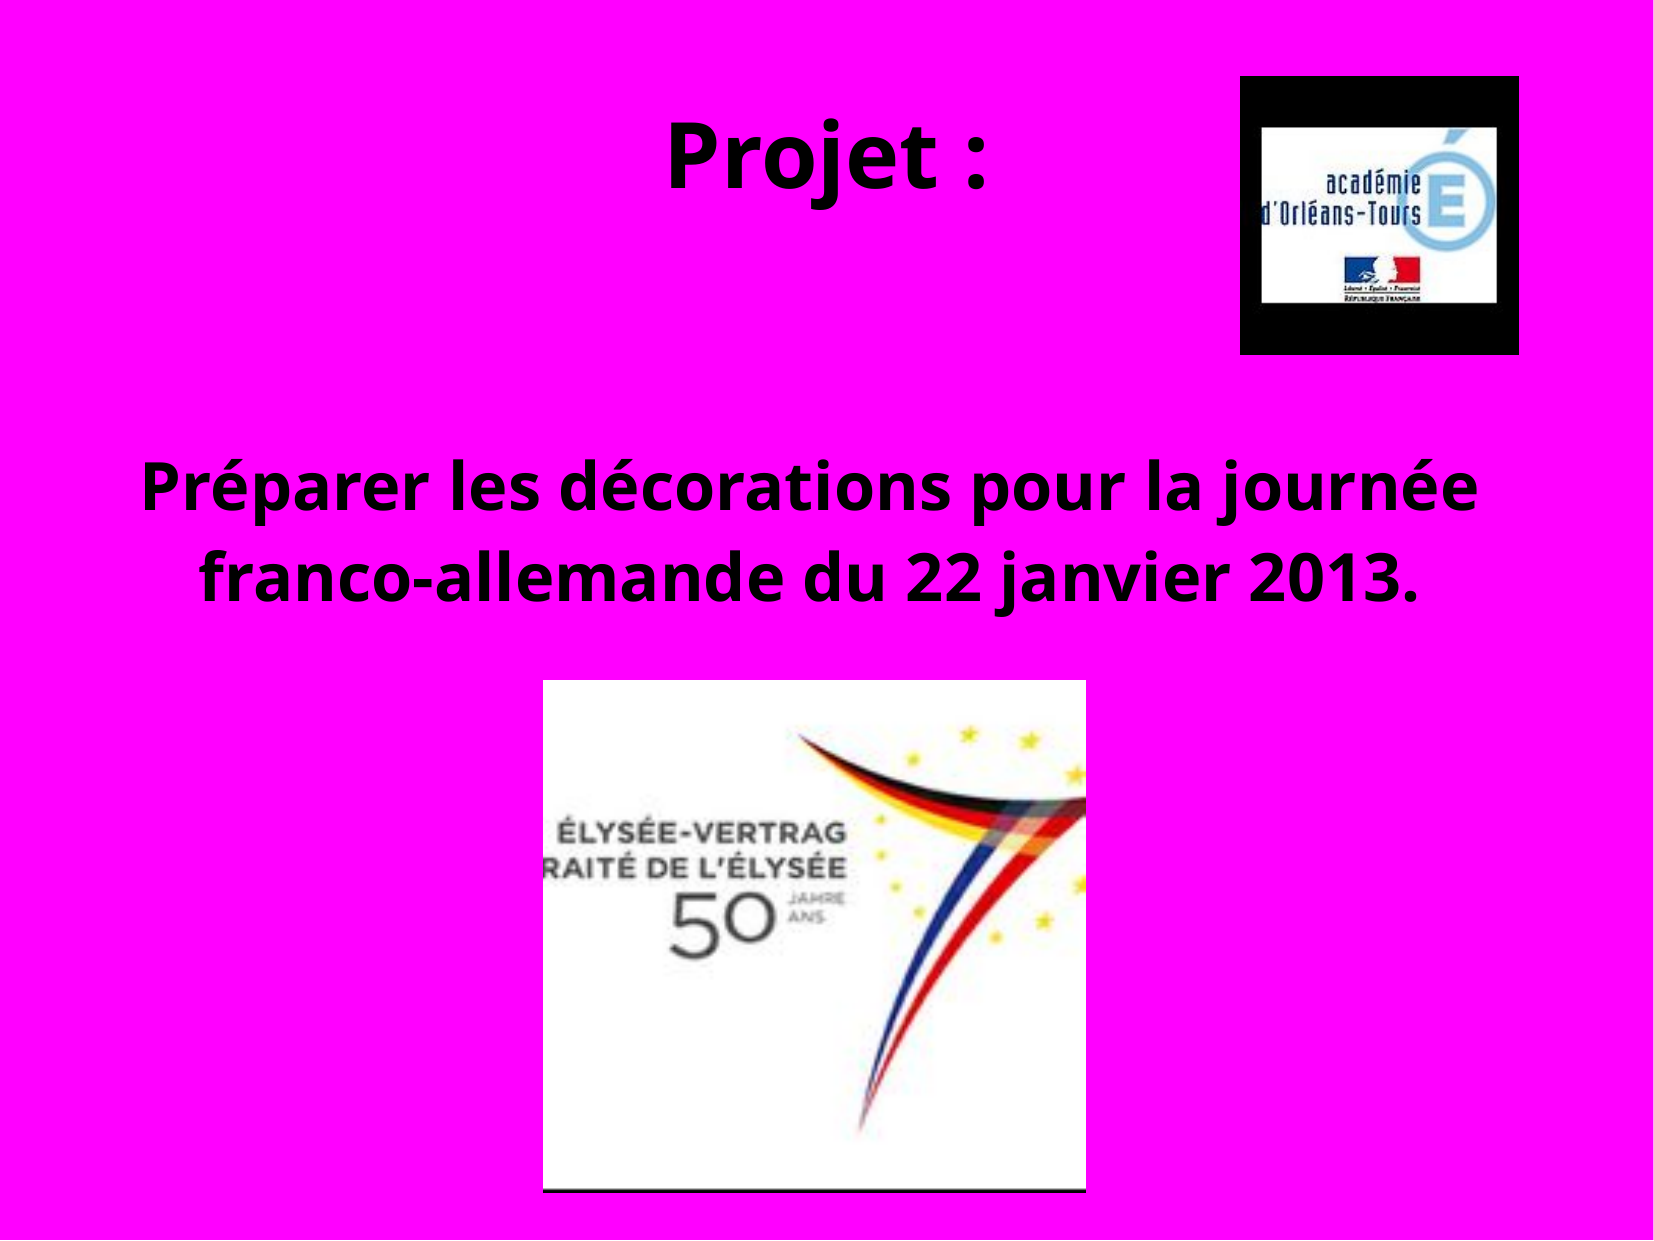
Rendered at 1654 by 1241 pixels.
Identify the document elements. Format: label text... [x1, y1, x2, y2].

picture [543, 680, 1086, 1193]
title Projet : [82, 49, 1571, 257]
picture [1240, 76, 1519, 355]
subtitle Préparer les décorations pour la journée franco-allemande du 22 janvier 2013. [82, 290, 1538, 1010]
